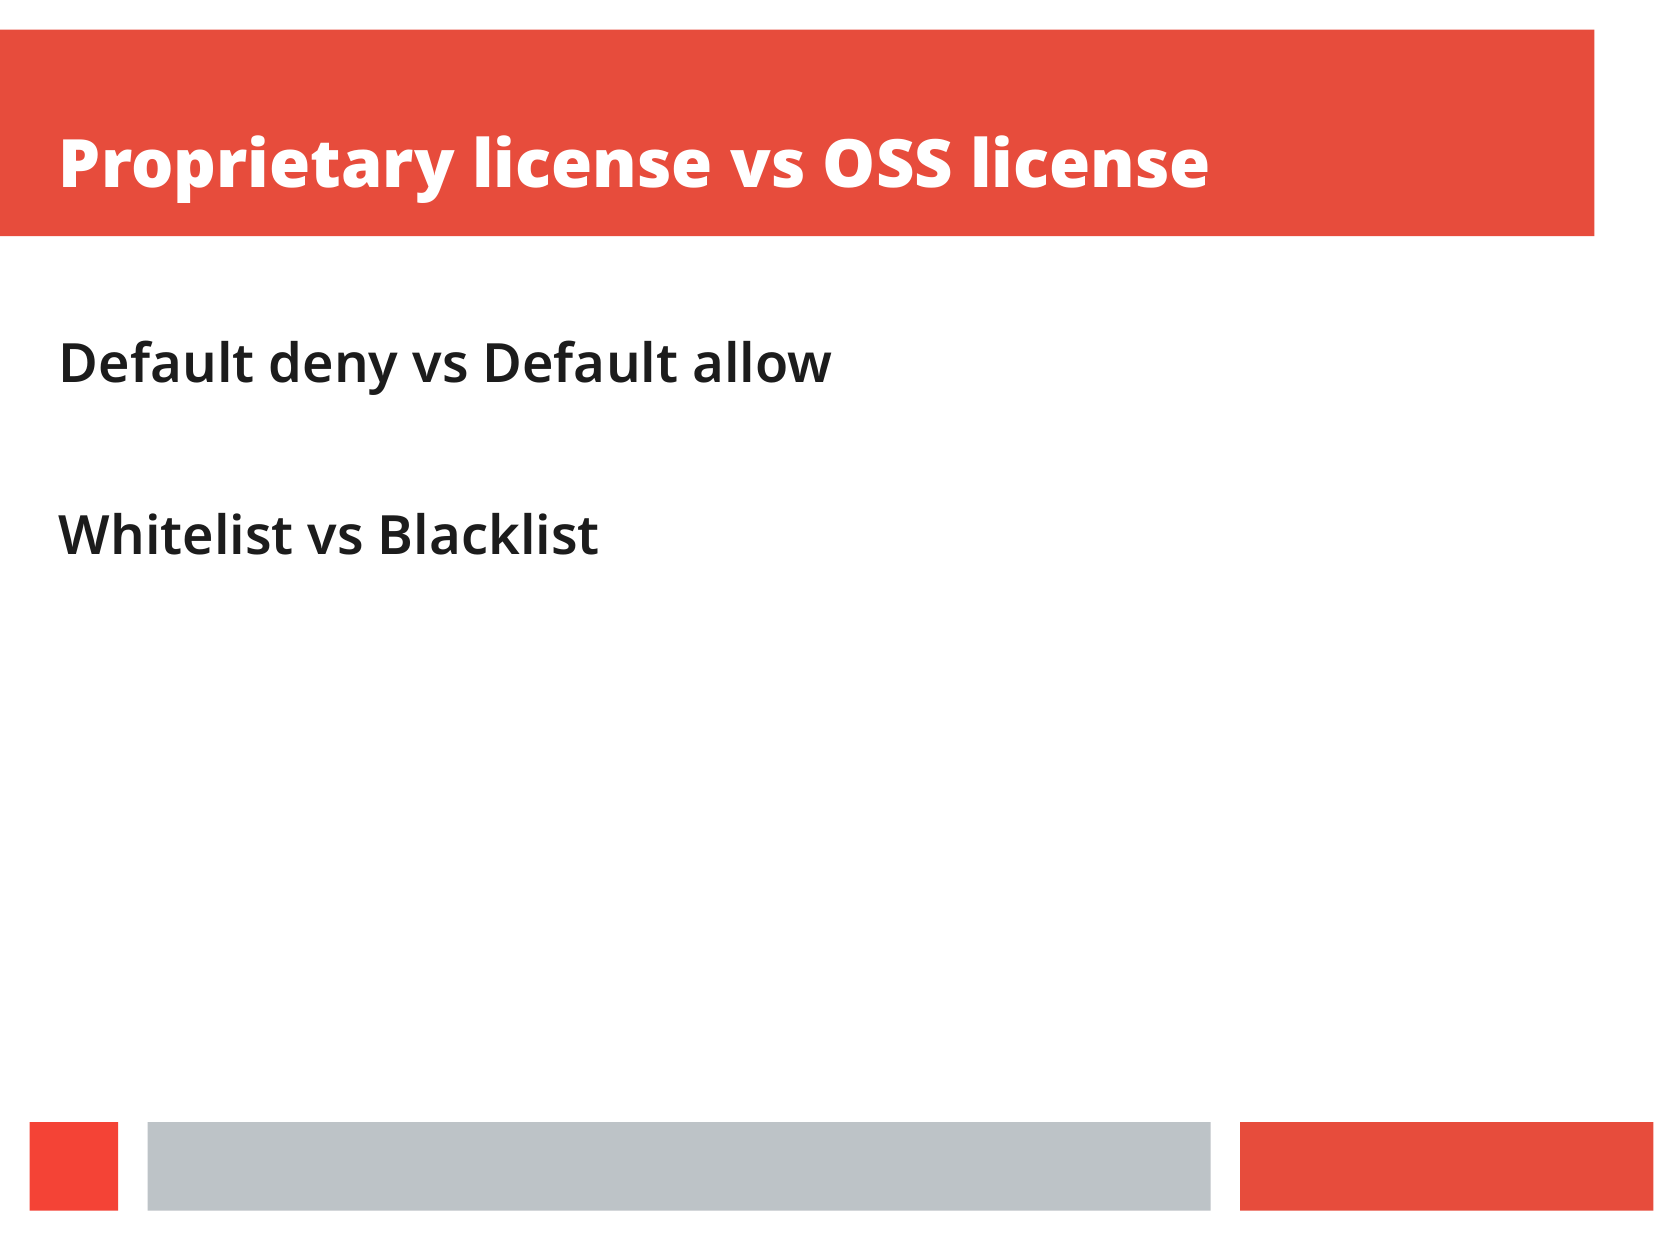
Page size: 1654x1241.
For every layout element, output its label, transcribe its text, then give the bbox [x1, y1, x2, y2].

list Default deny vs Default allow Whitelist vs Blacklist [59, 324, 1565, 1093]
title Proprietary license vs OSS license [59, 59, 1595, 207]
